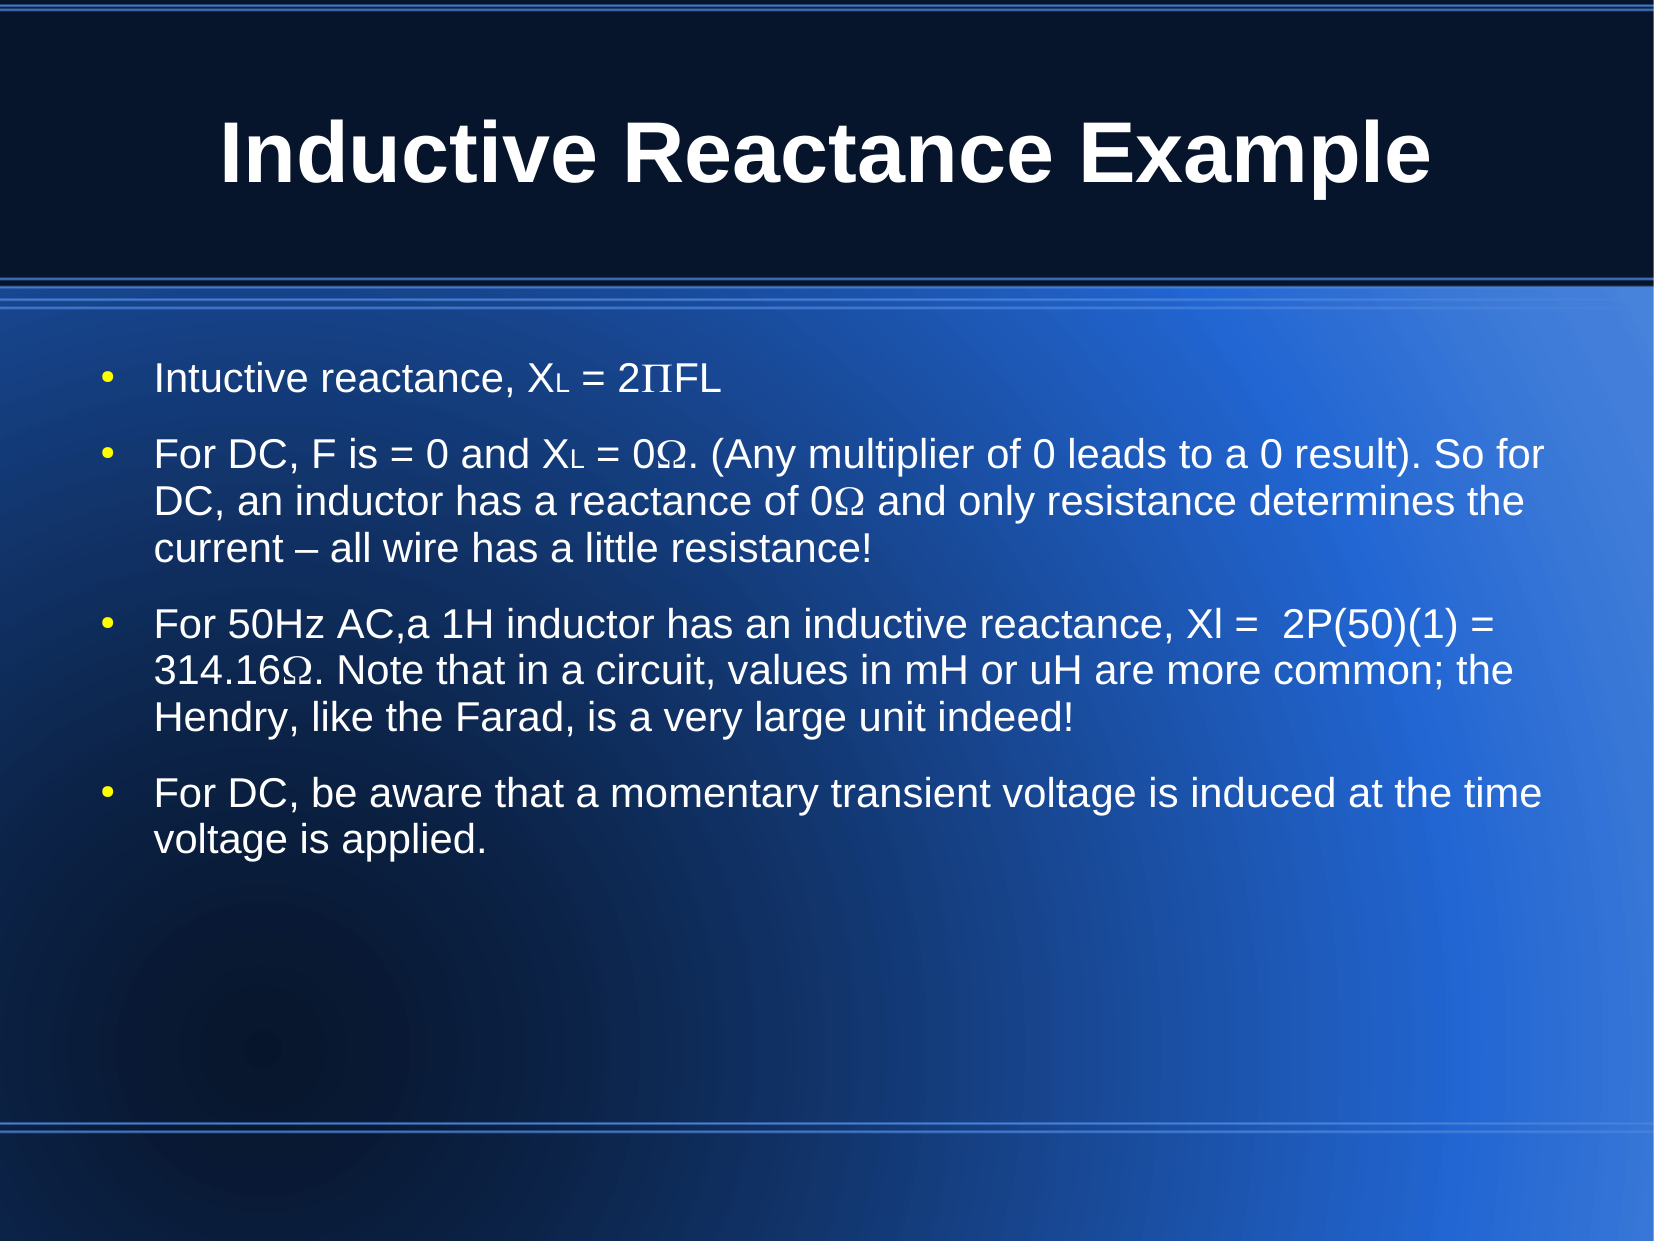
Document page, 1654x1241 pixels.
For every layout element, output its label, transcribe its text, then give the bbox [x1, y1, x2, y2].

title Inductive Reactance Example [82, 49, 1571, 257]
picture [0, 0, 1654, 1241]
list Intuctive reactance, XL = 2PFL For DC, F is = 0 and XL = 0W. (Any multiplier of 0 leads to a 0 result). So for DC, an inductor has a reactance of 0W and only resistance determines the current – all wire has a little resistance! For 50Hz AC,a 1H inductor has an inductive reactance, Xl = 2P(50)(1) = 314.16W. Note that in a circuit, values in mH or uH are more common; the Hendry, like the Farad, is a very large unit indeed! For DC, be aware that a momentary transient voltage is induced at the time voltage is applied. [82, 355, 1571, 1058]
